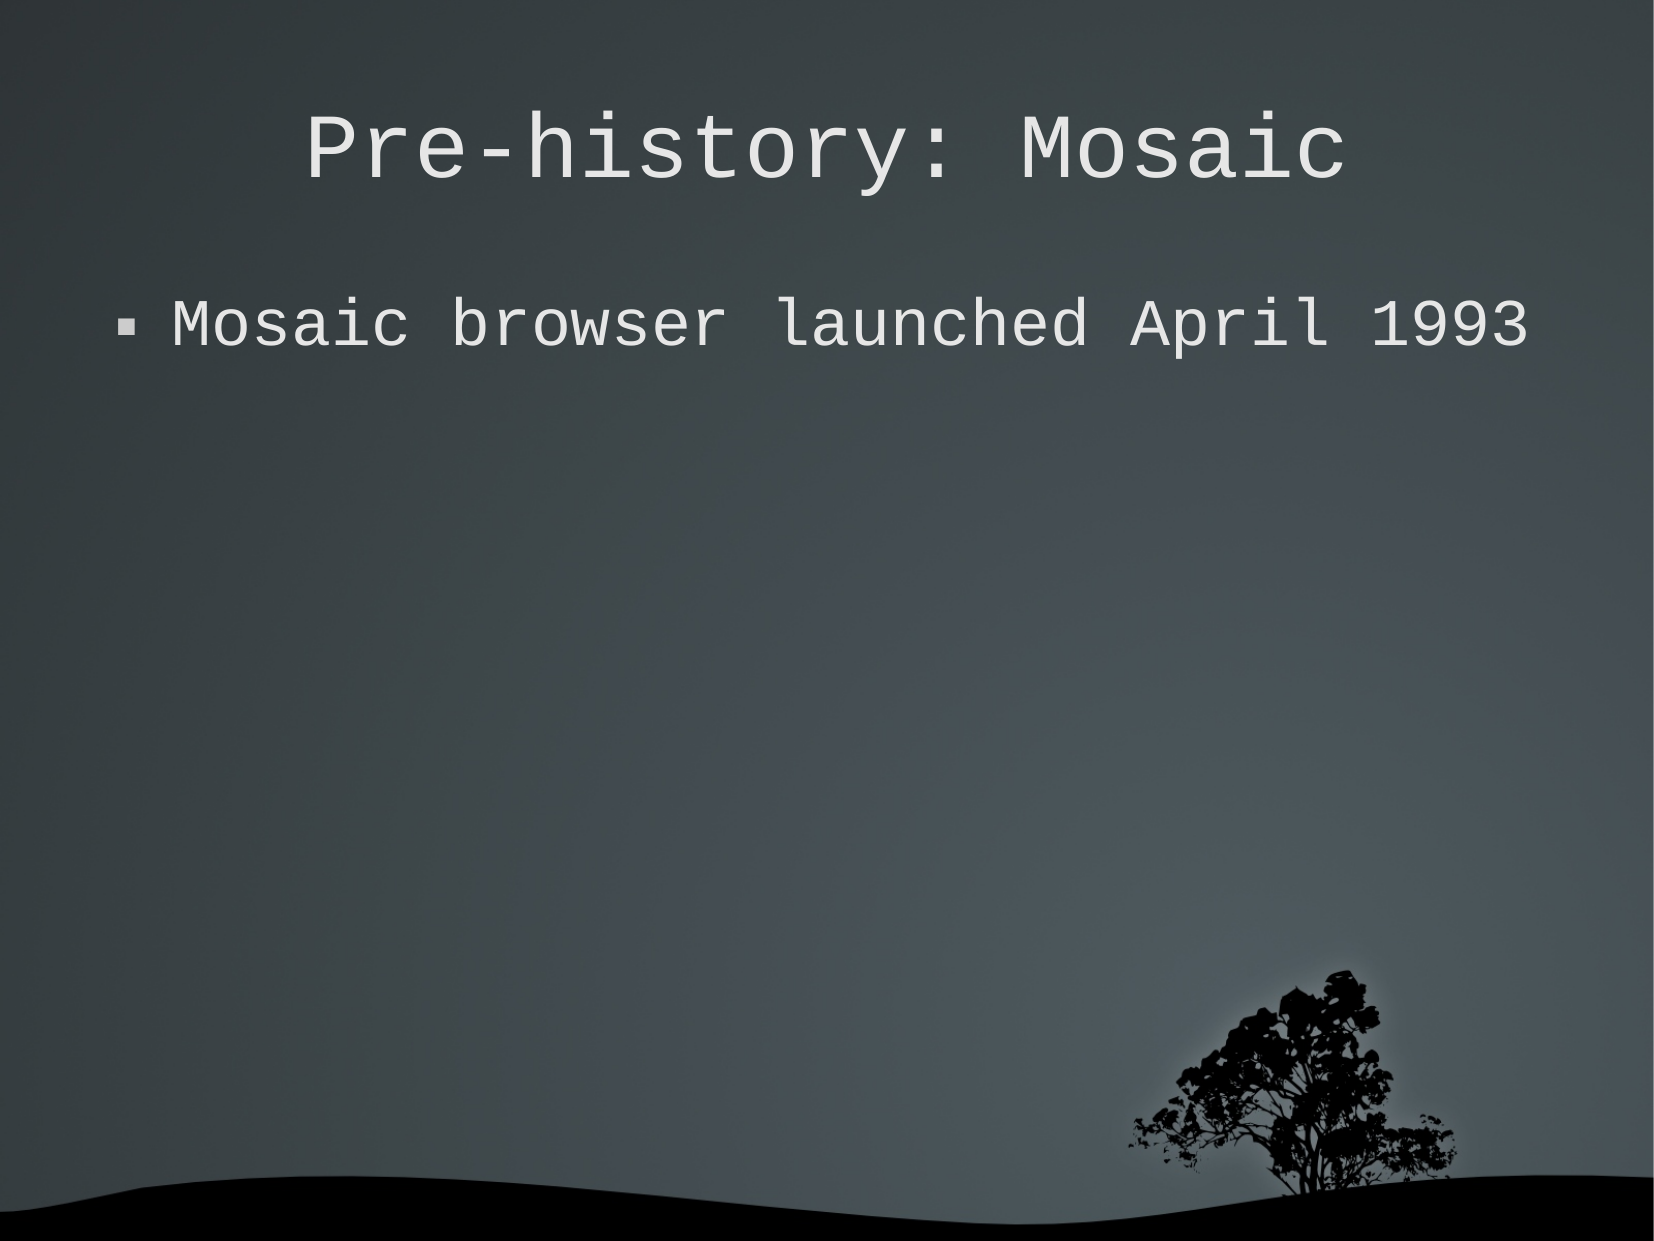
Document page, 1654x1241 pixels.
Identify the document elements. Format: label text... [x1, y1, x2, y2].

title Pre-history: Mosaic [82, 56, 1571, 250]
list Mosaic browser launched April 1993 [82, 290, 1571, 1094]
picture [0, 0, 1654, 1241]
